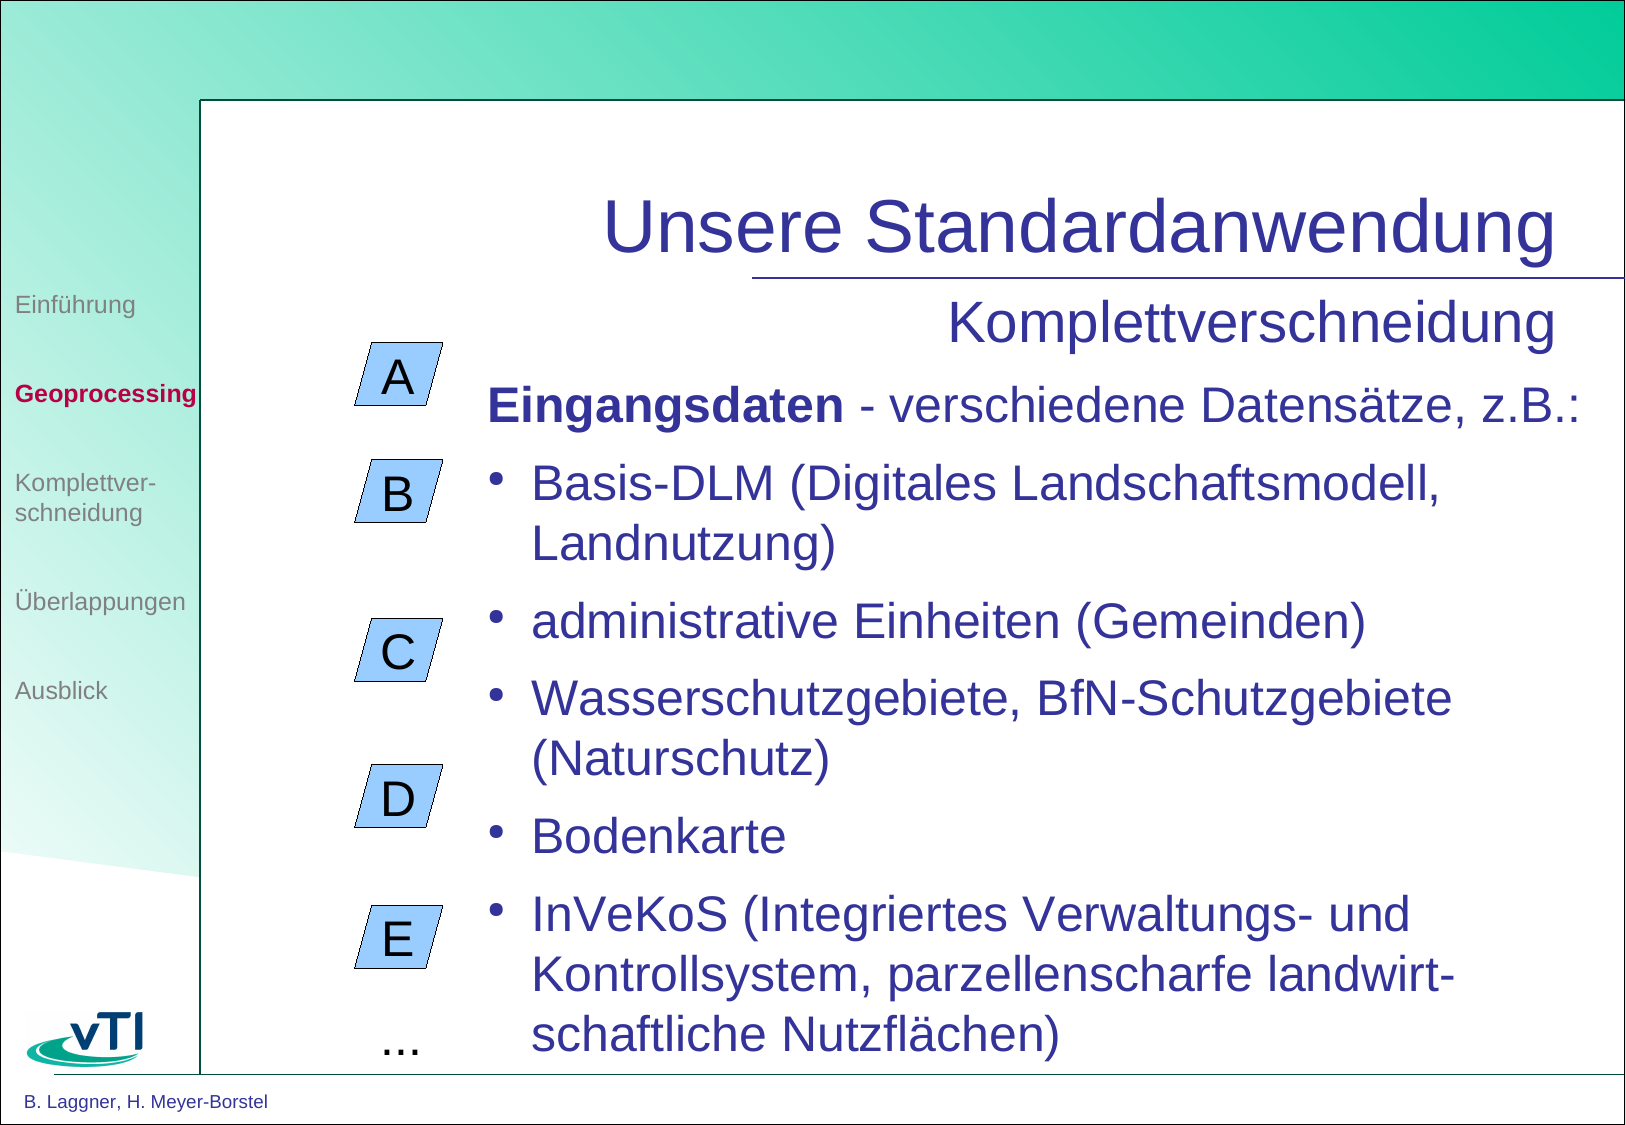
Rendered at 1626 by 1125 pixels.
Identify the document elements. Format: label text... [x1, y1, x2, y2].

text_box B [354, 459, 443, 523]
text_box Komplettverschneidung [931, 277, 1573, 365]
text_box A [354, 342, 443, 406]
picture [26, 1011, 145, 1068]
text_box Einführung Geoprocessing Komplettver-schneidung Überlappungen Ausblick [0, 281, 224, 747]
text_box ... [366, 998, 438, 1073]
text_box C [354, 618, 443, 682]
text_box E [354, 905, 443, 969]
text_box Eingangsdaten - verschiedene Datensätze, z.B.: Basis-DLM (Digitales Landschaftsmodell, Landnutzung) administrative Einheiten (Gemeinden) Wasserschutzgebiete, BfN-Schutzgebiete (Naturschutz) Bodenkarte InVeKoS (Integriertes Verwaltungs- und Kontrollsystem, parzellenscharfe landwirt- schaftliche Nutzflächen) [472, 365, 1597, 1069]
text_box D [354, 764, 443, 828]
text_box Unsere Standardanwendung [587, 170, 1573, 276]
